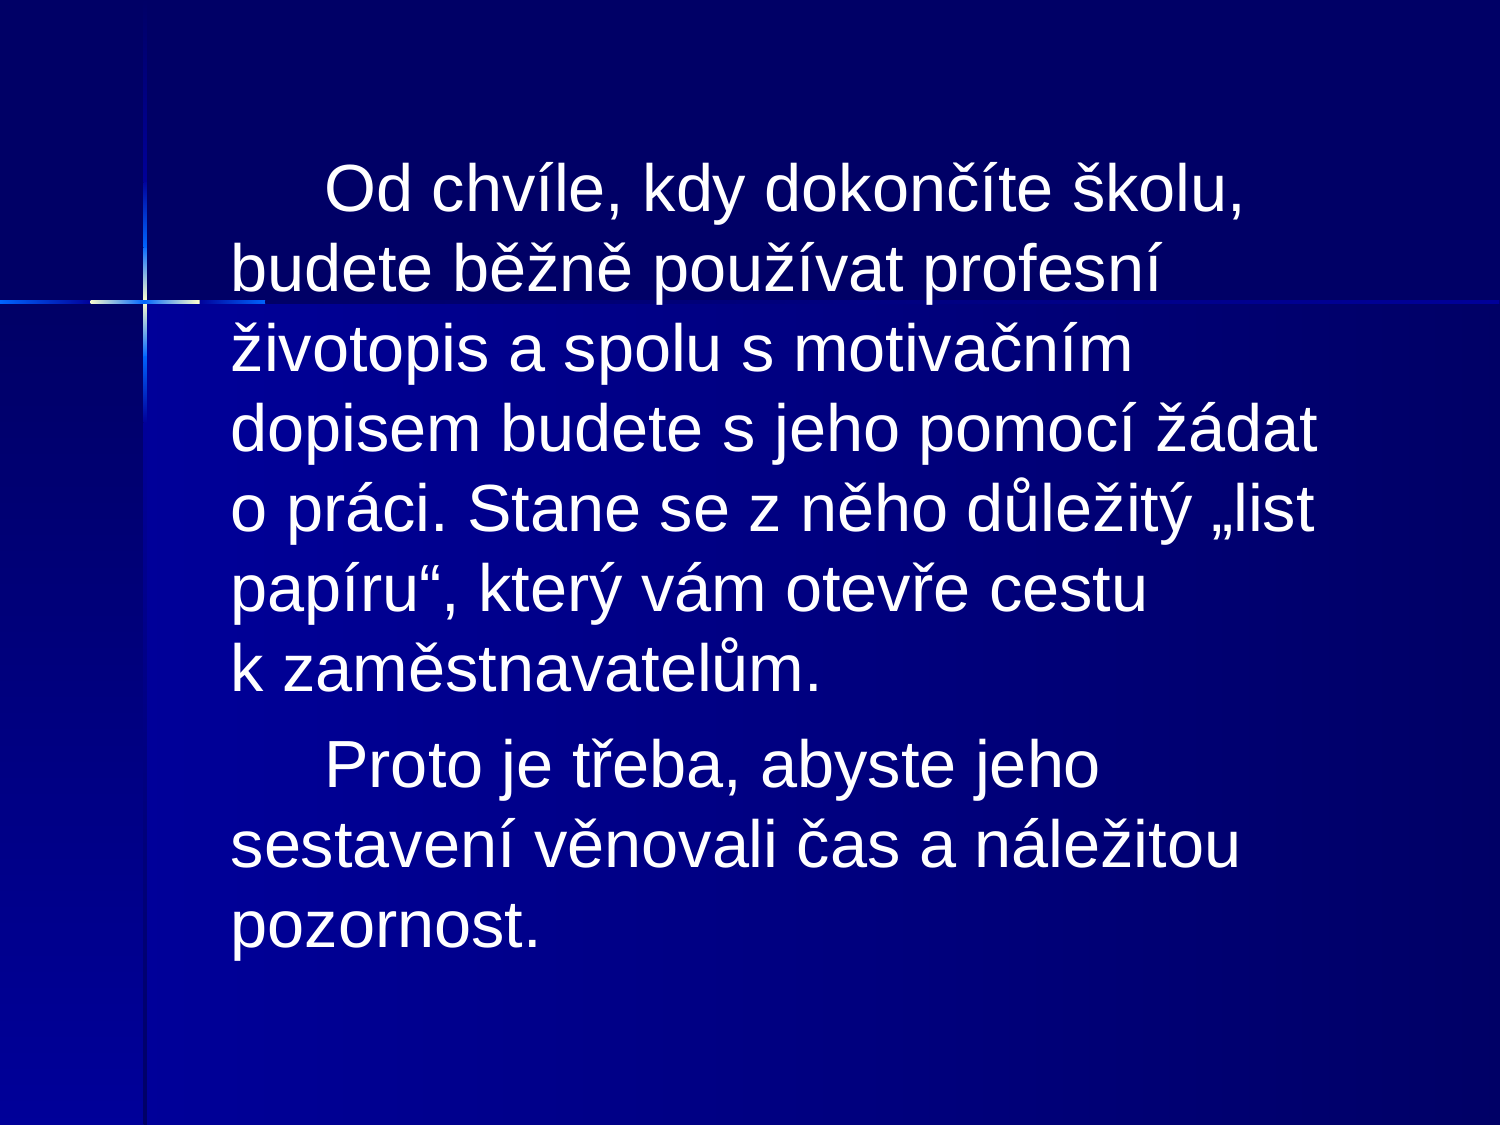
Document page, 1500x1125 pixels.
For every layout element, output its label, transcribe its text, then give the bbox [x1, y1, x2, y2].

list Od chvíle, kdy dokončíte školu, budete běžně používat profesní životopis a spolu s motivačním dopisem budete s jeho pomocí žádat o práci. Stane se z něho důležitý „list papíru“, který vám otevře cestu k zaměstnavatelům. Proto je třeba, abyste jeho sestavení věnovali čas a náležitou pozornost. [159, 137, 1397, 1024]
